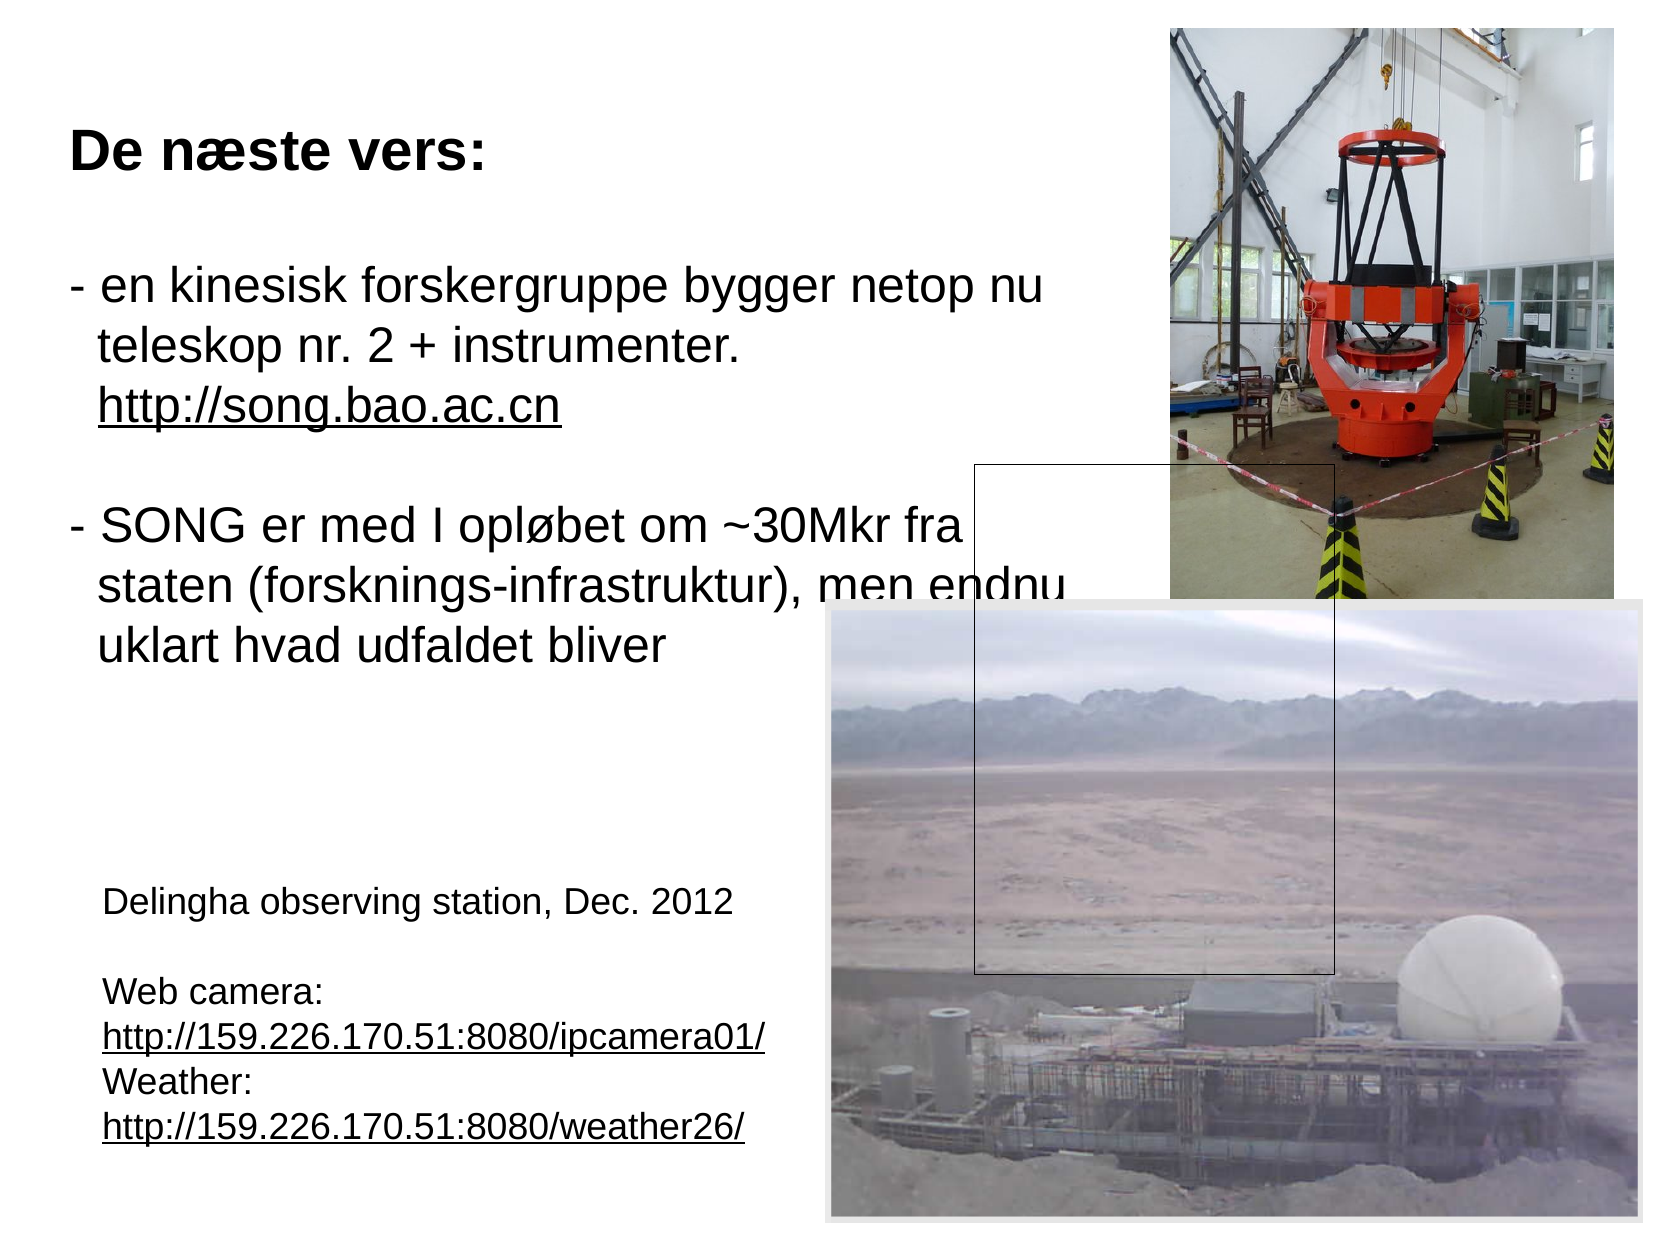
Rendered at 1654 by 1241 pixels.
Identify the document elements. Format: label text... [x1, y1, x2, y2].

picture [975, 465, 1334, 974]
picture [825, 28, 1643, 1223]
text_box De næste vers: - en kinesisk forskergruppe bygger netop nu teleskop nr. 2 + instrumenter. http://song.bao.ac.cn - SONG er med I opløbet om ~30Mkr fra staten (forsknings-infrastruktur), men endnu uklart hvad udfaldet bliver [54, 105, 1084, 731]
text_box De næste vers: - en kinesisk forskergruppe bygger netop nu teleskop nr. 2 + instrumenter. http://song.bao.ac.cn - SONG er med I opløbet om ~30Mkr fra staten (forsknings-infrastruktur), men endnu uklart hvad udfaldet bliver [975, 465, 1084, 599]
text_box Delingha observing station, Dec. 2012 Web camera: http://159.226.170.51:8080/ipcamera01/ Weather: http://159.226.170.51:8080/weather26/ [87, 870, 781, 1221]
